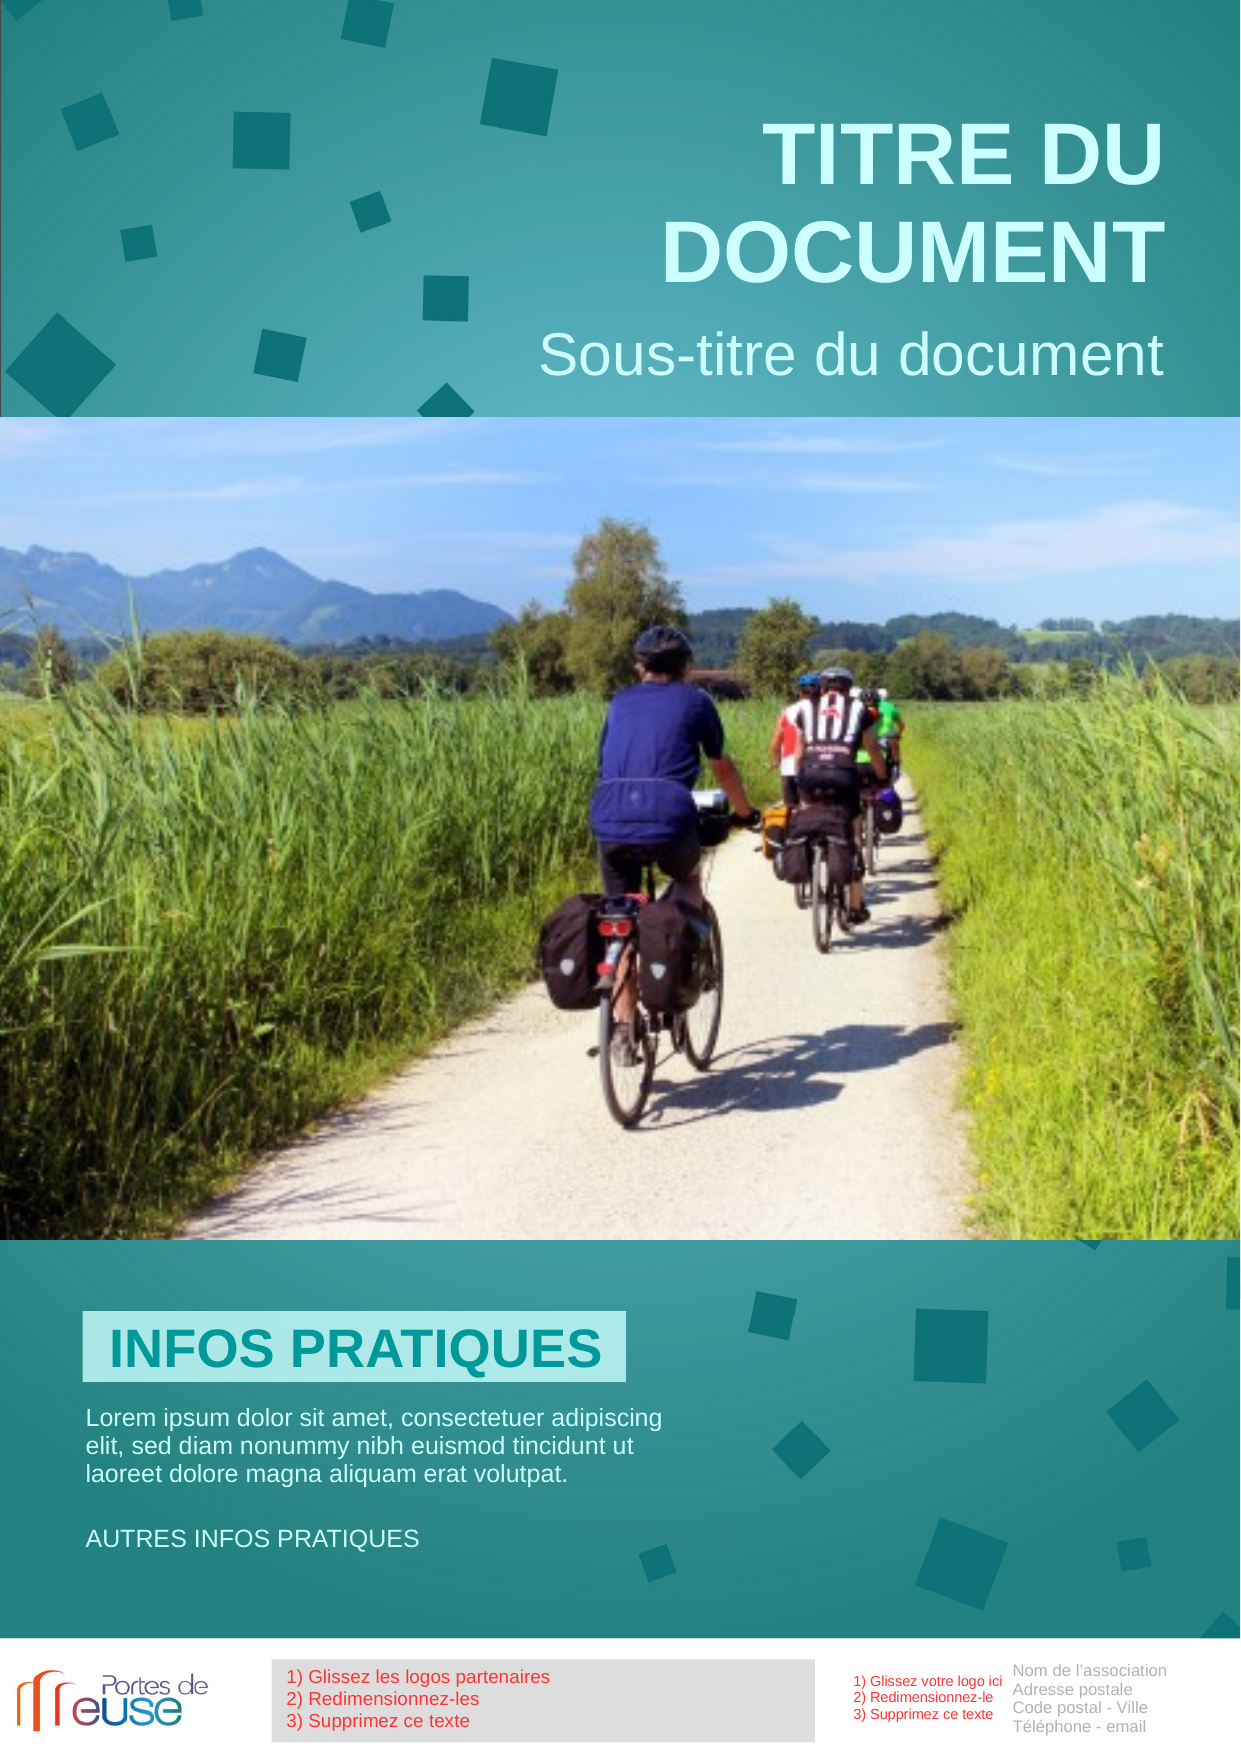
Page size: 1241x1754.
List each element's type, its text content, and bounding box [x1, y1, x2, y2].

text_box INFOS PRATIQUES [94, 1311, 631, 1396]
text_box Lorem ipsum dolor sit amet, consectetuer adipiscing elit, sed diam nonummy nibh euismod tincidunt ut laoreet dolore magna aliquam erat volutpat. [70, 1396, 686, 1495]
text_box [271, 1659, 815, 1743]
text_box Nom de l’association Adresse postale Code postal - Ville Téléphone - email [998, 1653, 1199, 1743]
text_box [82, 1311, 94, 1382]
text_box 1) Glissez votre logo ici 2) Redimensionnez-le 3) Supprimez ce texte [838, 1665, 1019, 1748]
text_box Sous-titre du document [348, 312, 1180, 407]
picture [0, 0, 1241, 1754]
text_box AUTRES INFOS PRATIQUES [70, 1517, 437, 1564]
text_box 1) Glissez les logos partenaires 2) Redimensionnez-les 3) Supprimez ce texte [271, 1659, 564, 1739]
text_box TITRE DU DOCUMENT [484, 44, 1181, 309]
